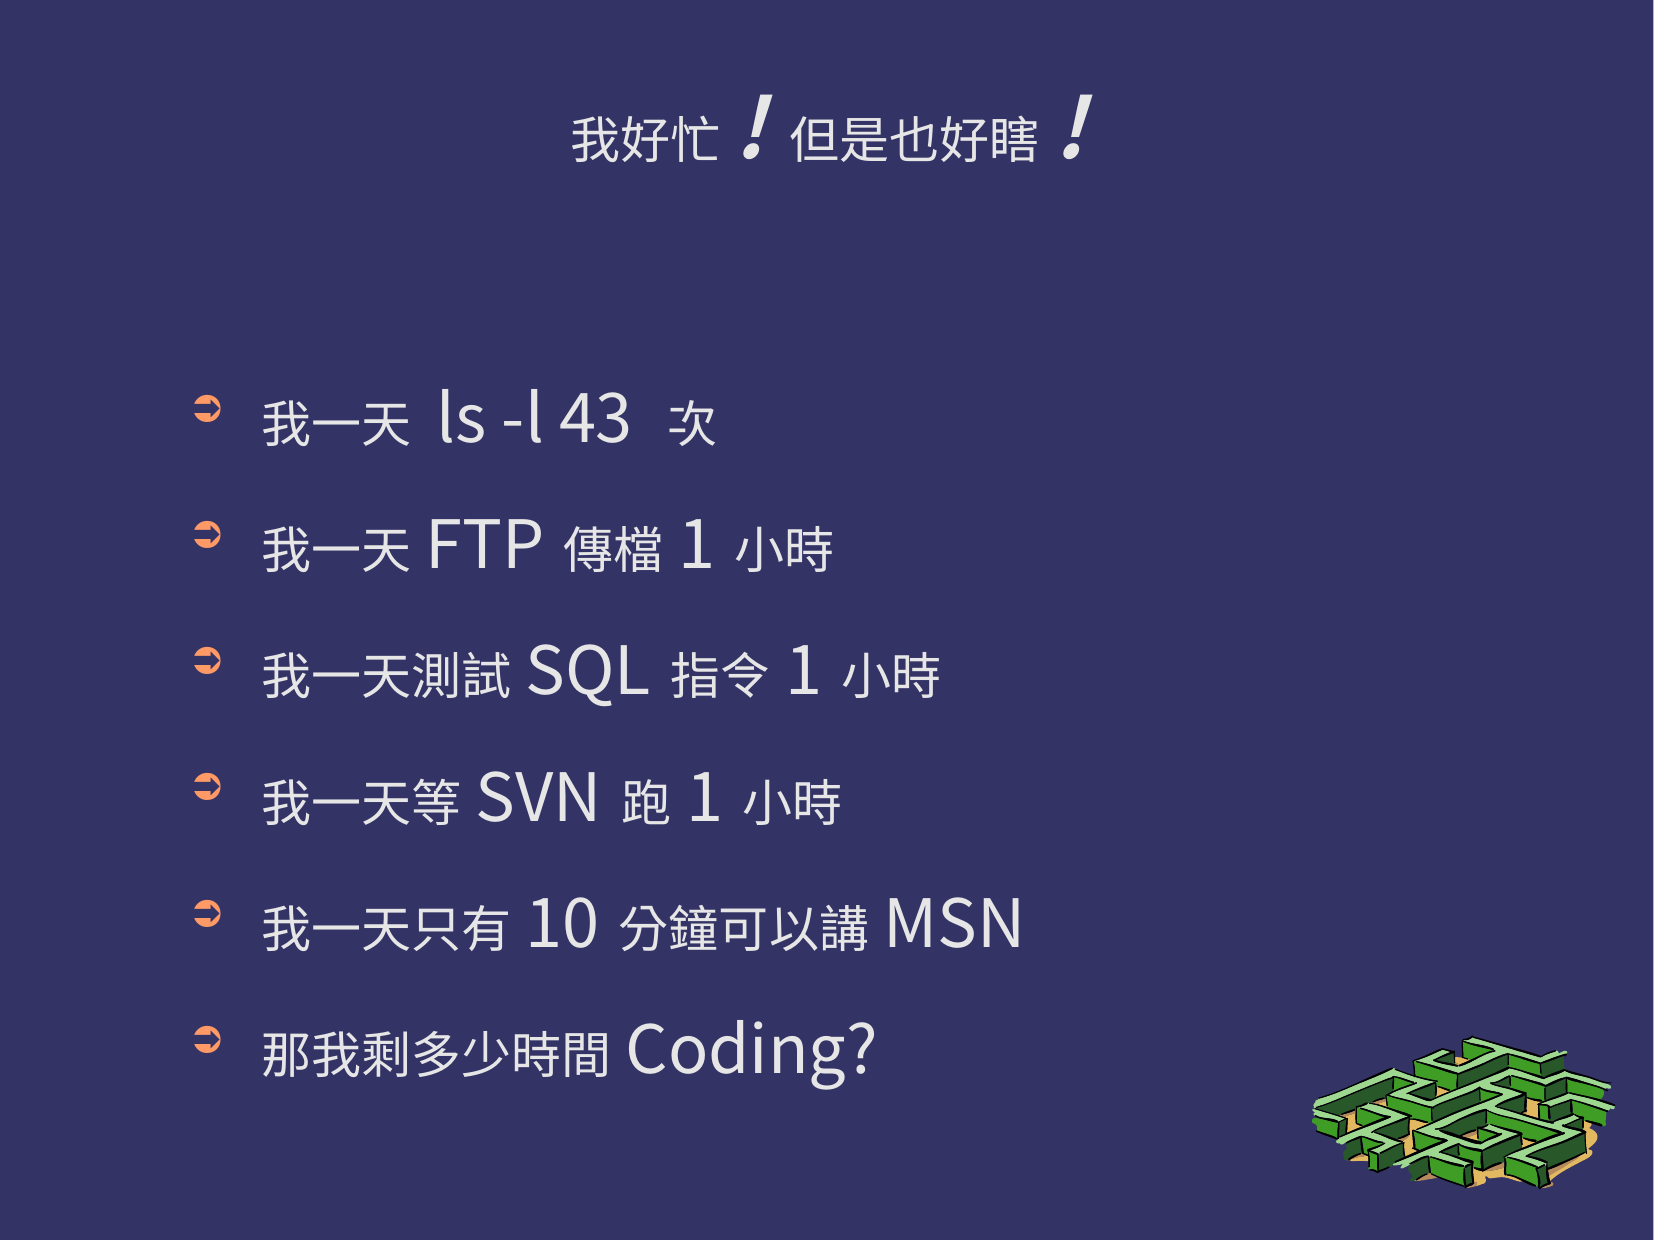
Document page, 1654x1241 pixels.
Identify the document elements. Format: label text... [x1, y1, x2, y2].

list 我一天 ls -l 43 次 我一天FTP傳檔1小時 我一天測試SQL指令1小時 我一天等SVN跑1小時 我一天只有10分鐘可以講MSN 那我剩多少時間Coding? [178, 364, 1570, 1147]
title 我好忙!但是也好瞎! [121, 19, 1534, 227]
